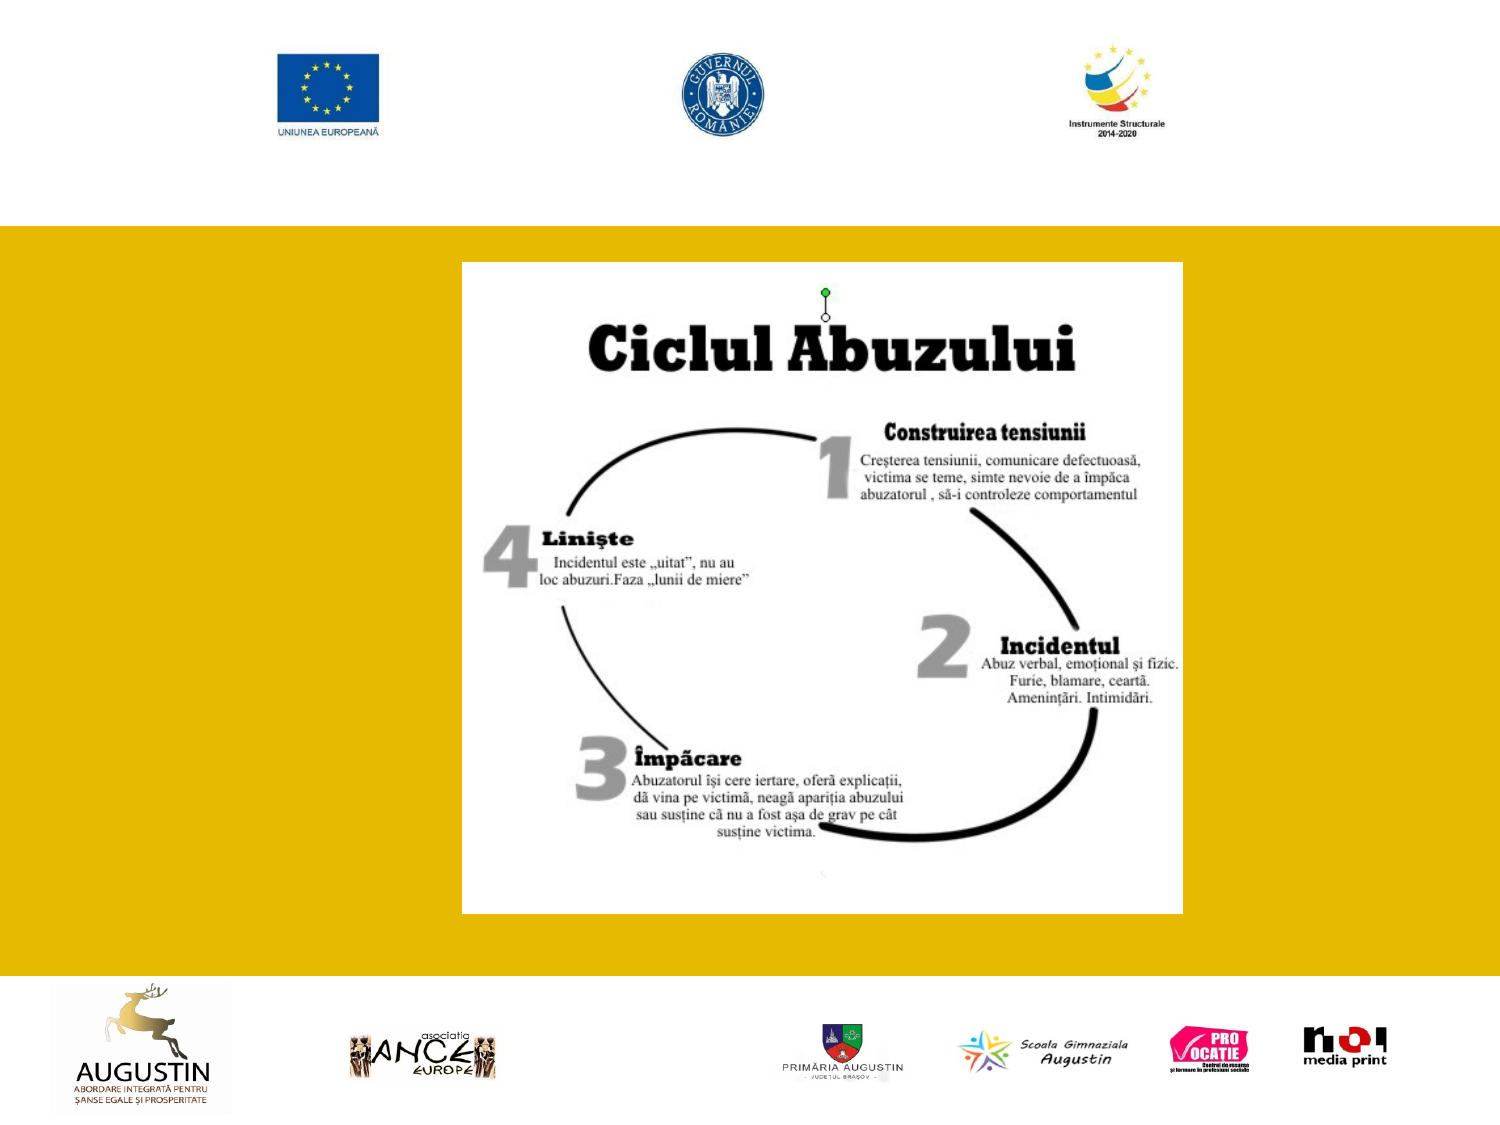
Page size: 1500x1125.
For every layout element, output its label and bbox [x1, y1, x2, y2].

picture [462, 262, 1183, 914]
